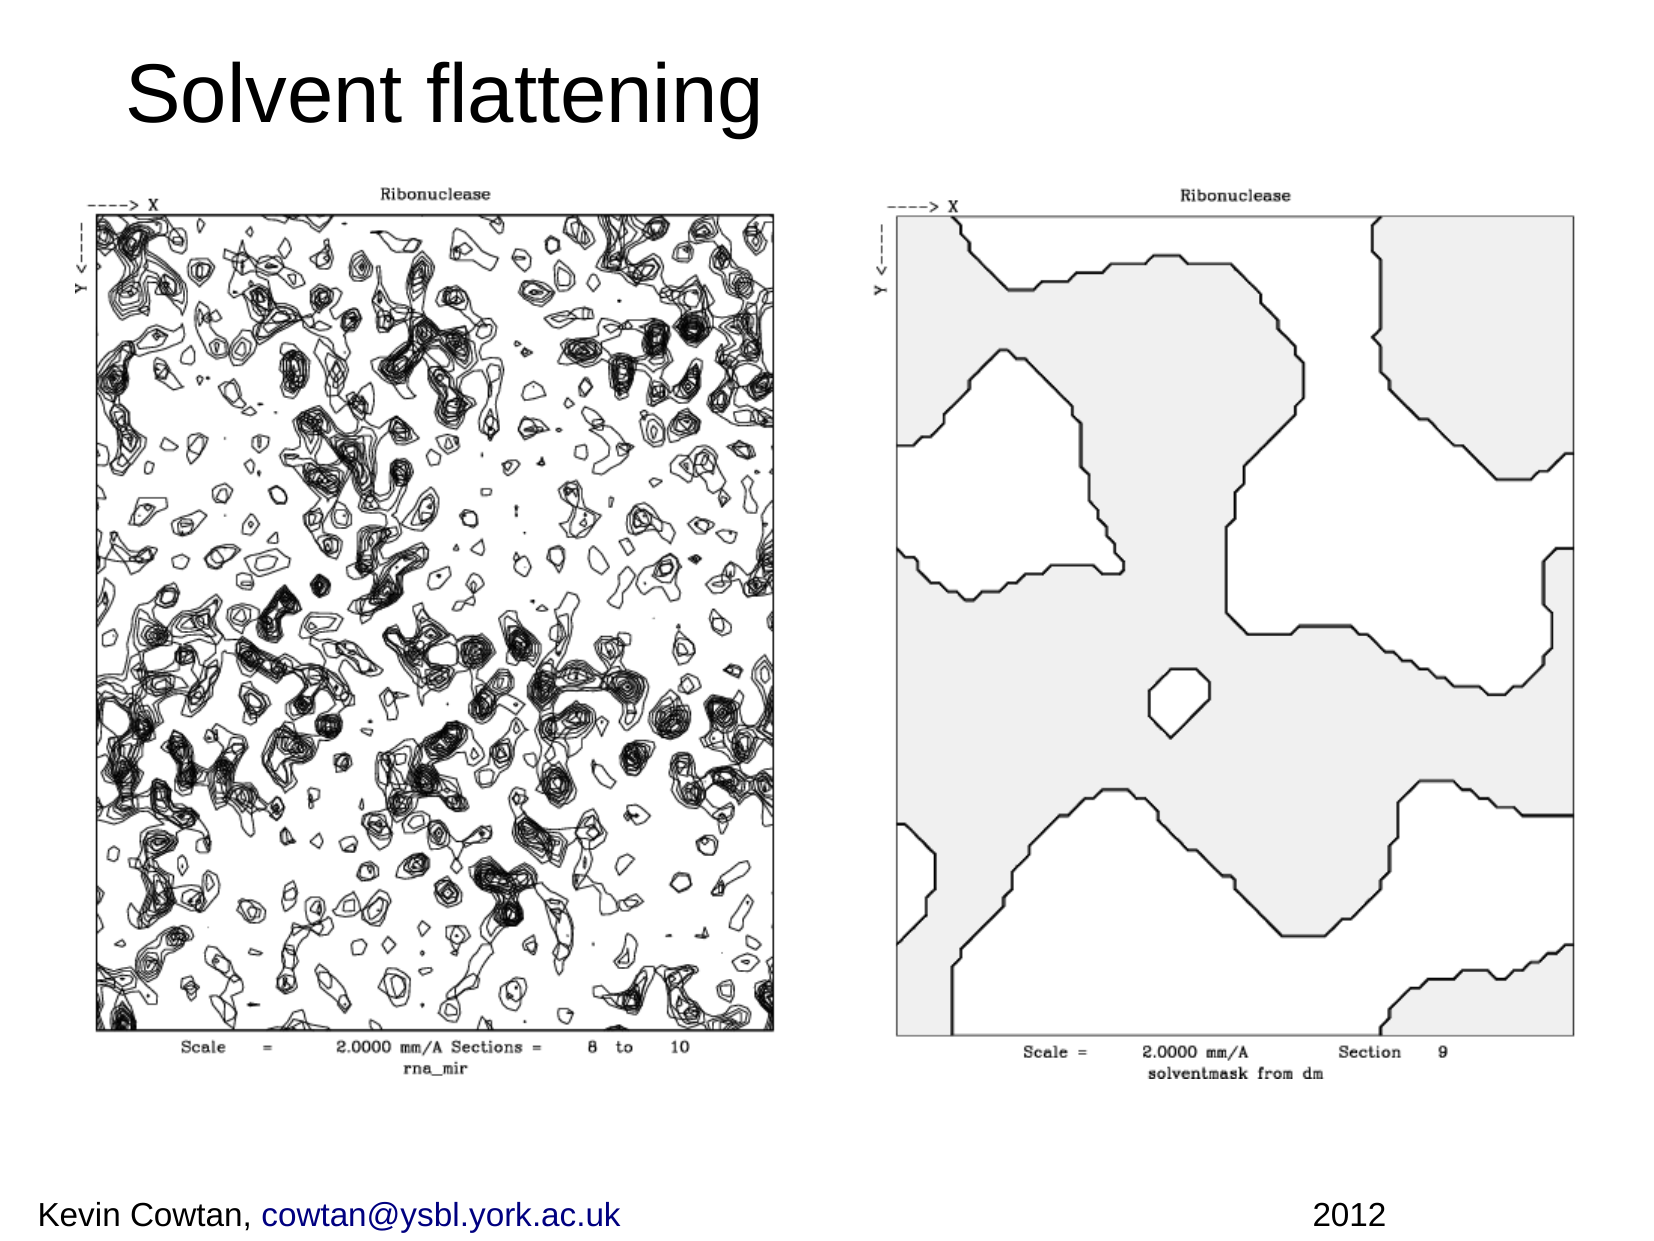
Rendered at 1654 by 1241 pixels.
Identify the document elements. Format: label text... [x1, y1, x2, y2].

title Solvent flattening [125, 37, 1538, 151]
picture [75, 187, 1576, 1079]
